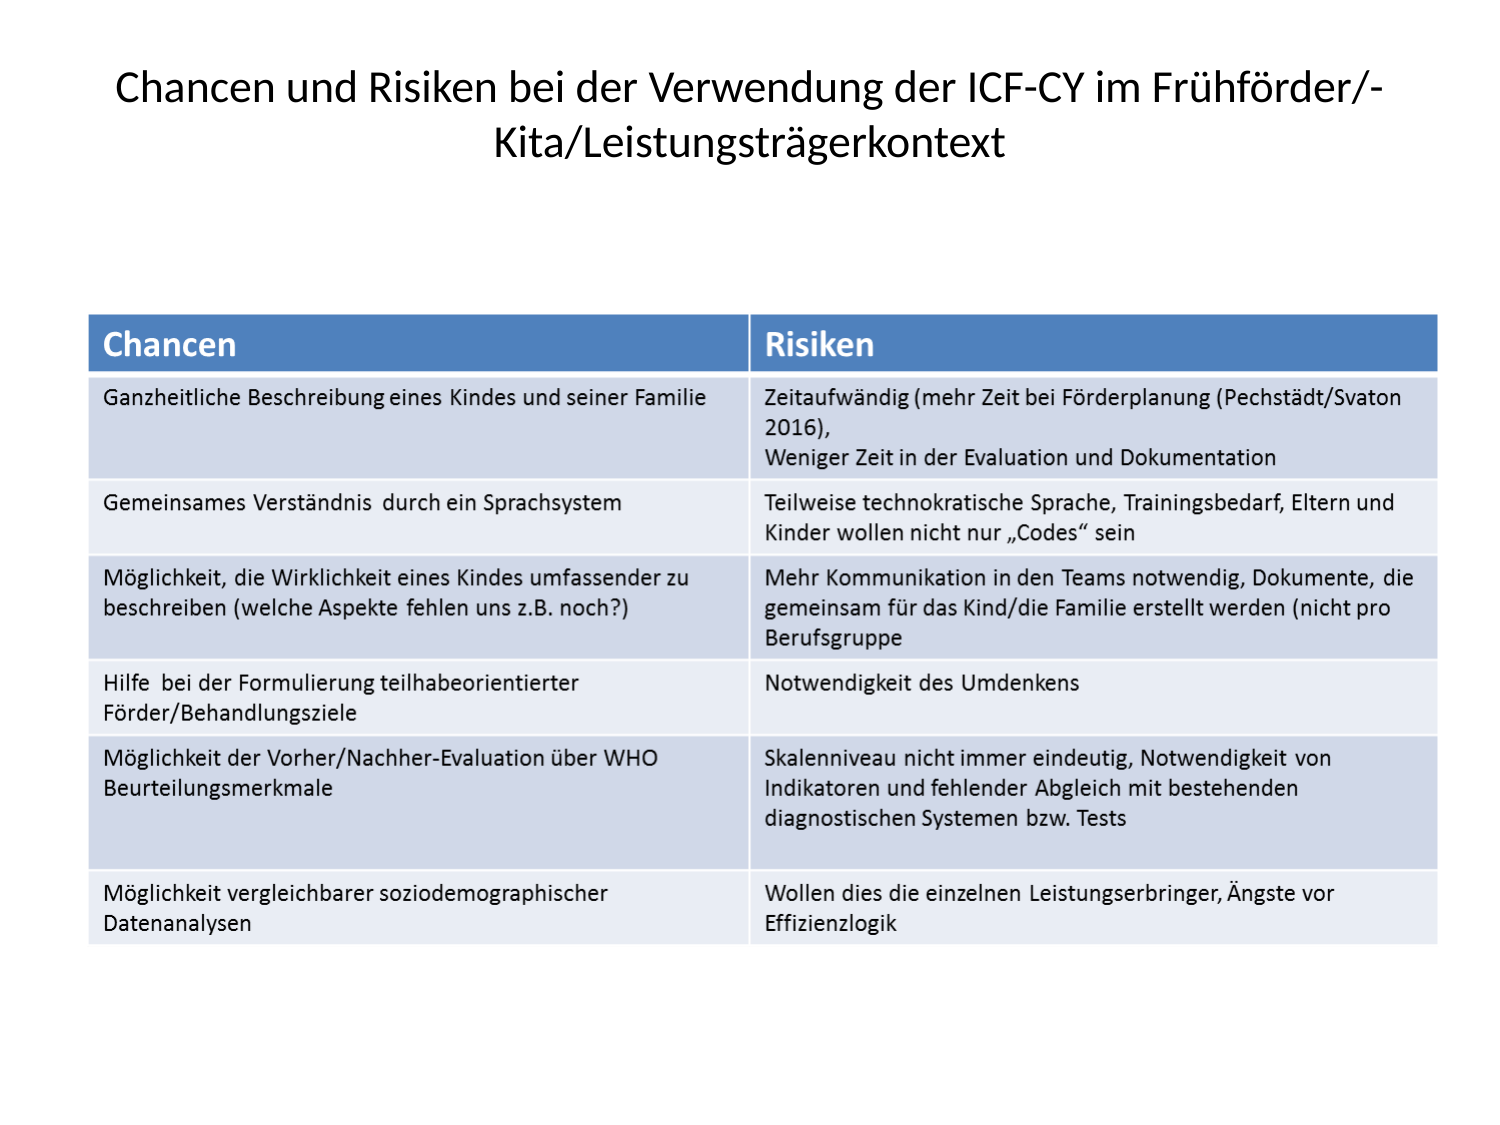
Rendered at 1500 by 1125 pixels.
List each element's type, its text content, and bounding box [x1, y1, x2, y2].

title Chancen und Risiken bei der Verwendung der ICF-CY im Frühförder/-Kita/Leistungsträgerkontext [75, 45, 1426, 233]
picture [87, 308, 1439, 953]
